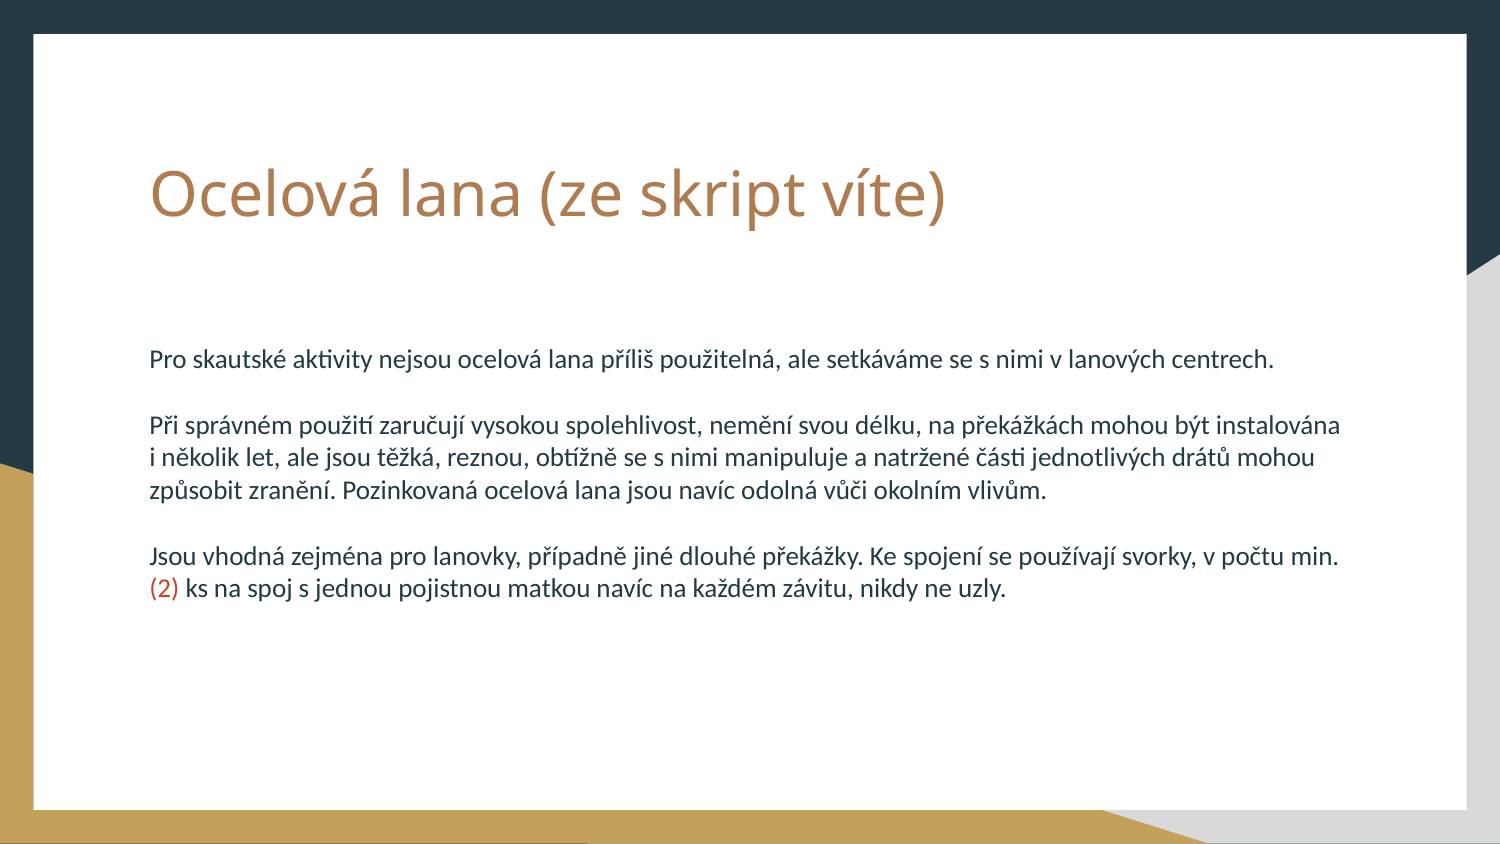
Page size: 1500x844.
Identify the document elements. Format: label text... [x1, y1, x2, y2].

list Pro skautské aktivity nejsou ocelová lana příliš použitelná, ale setkáváme se s nimi v lanových centrech. Při správném použití zaručují vysokou spolehlivost, nemění svou délku, na překážkách mohou být instalována i několik let, ale jsou těžká, reznou, obtížně se s nimi manipuluje a natržené části jednotlivých drátů mohou způsobit zranění. Pozinkovaná ocelová lana jsou navíc odolná vůči okolním vlivům. Jsou vhodná zejména pro lanovky, případně jiné dlouhé překážky. Ke spojení se používají svorky, v počtu min. (2) ks na spoj s jednou pojistnou matkou navíc na každém závitu, nikdy ne uzly. [134, 326, 1366, 729]
title Ocelová lana (ze skript víte) [134, 138, 1366, 296]
